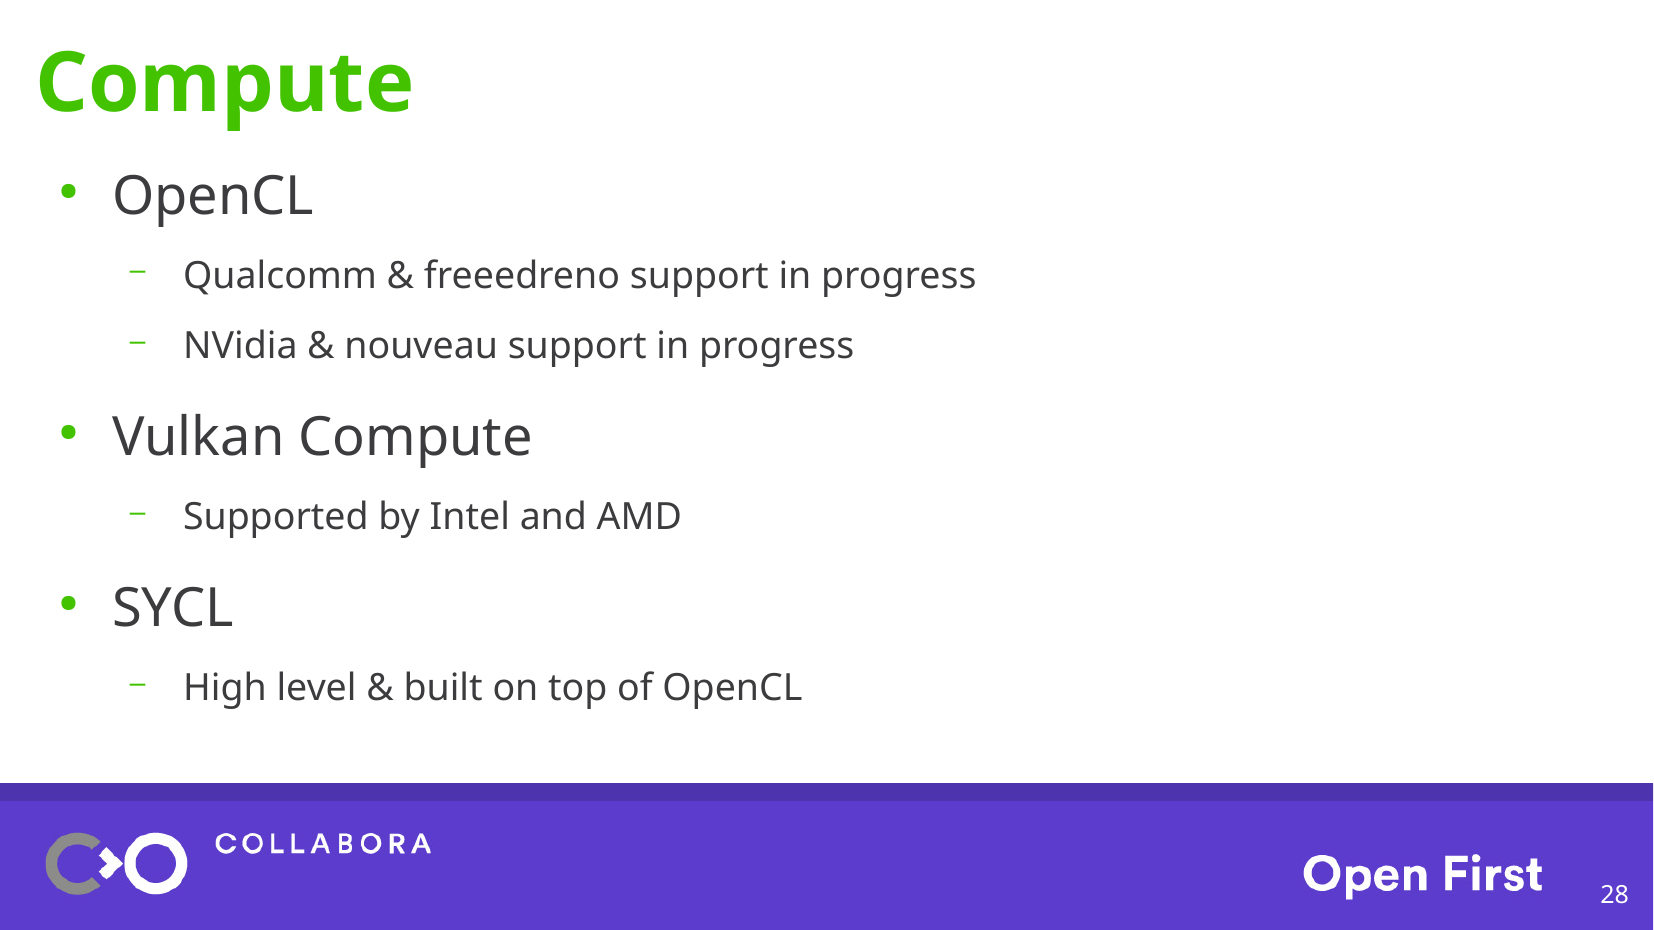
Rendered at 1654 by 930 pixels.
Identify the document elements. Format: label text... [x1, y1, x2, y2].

title Compute [35, 28, 1608, 192]
list OpenCL Qualcomm & freeedreno support in progress NVidia & nouveau support in progress Vulkan Compute Supported by Intel and AMD SYCL High level & built on top of OpenCL [41, 160, 1613, 804]
picture [0, 0, 1654, 930]
